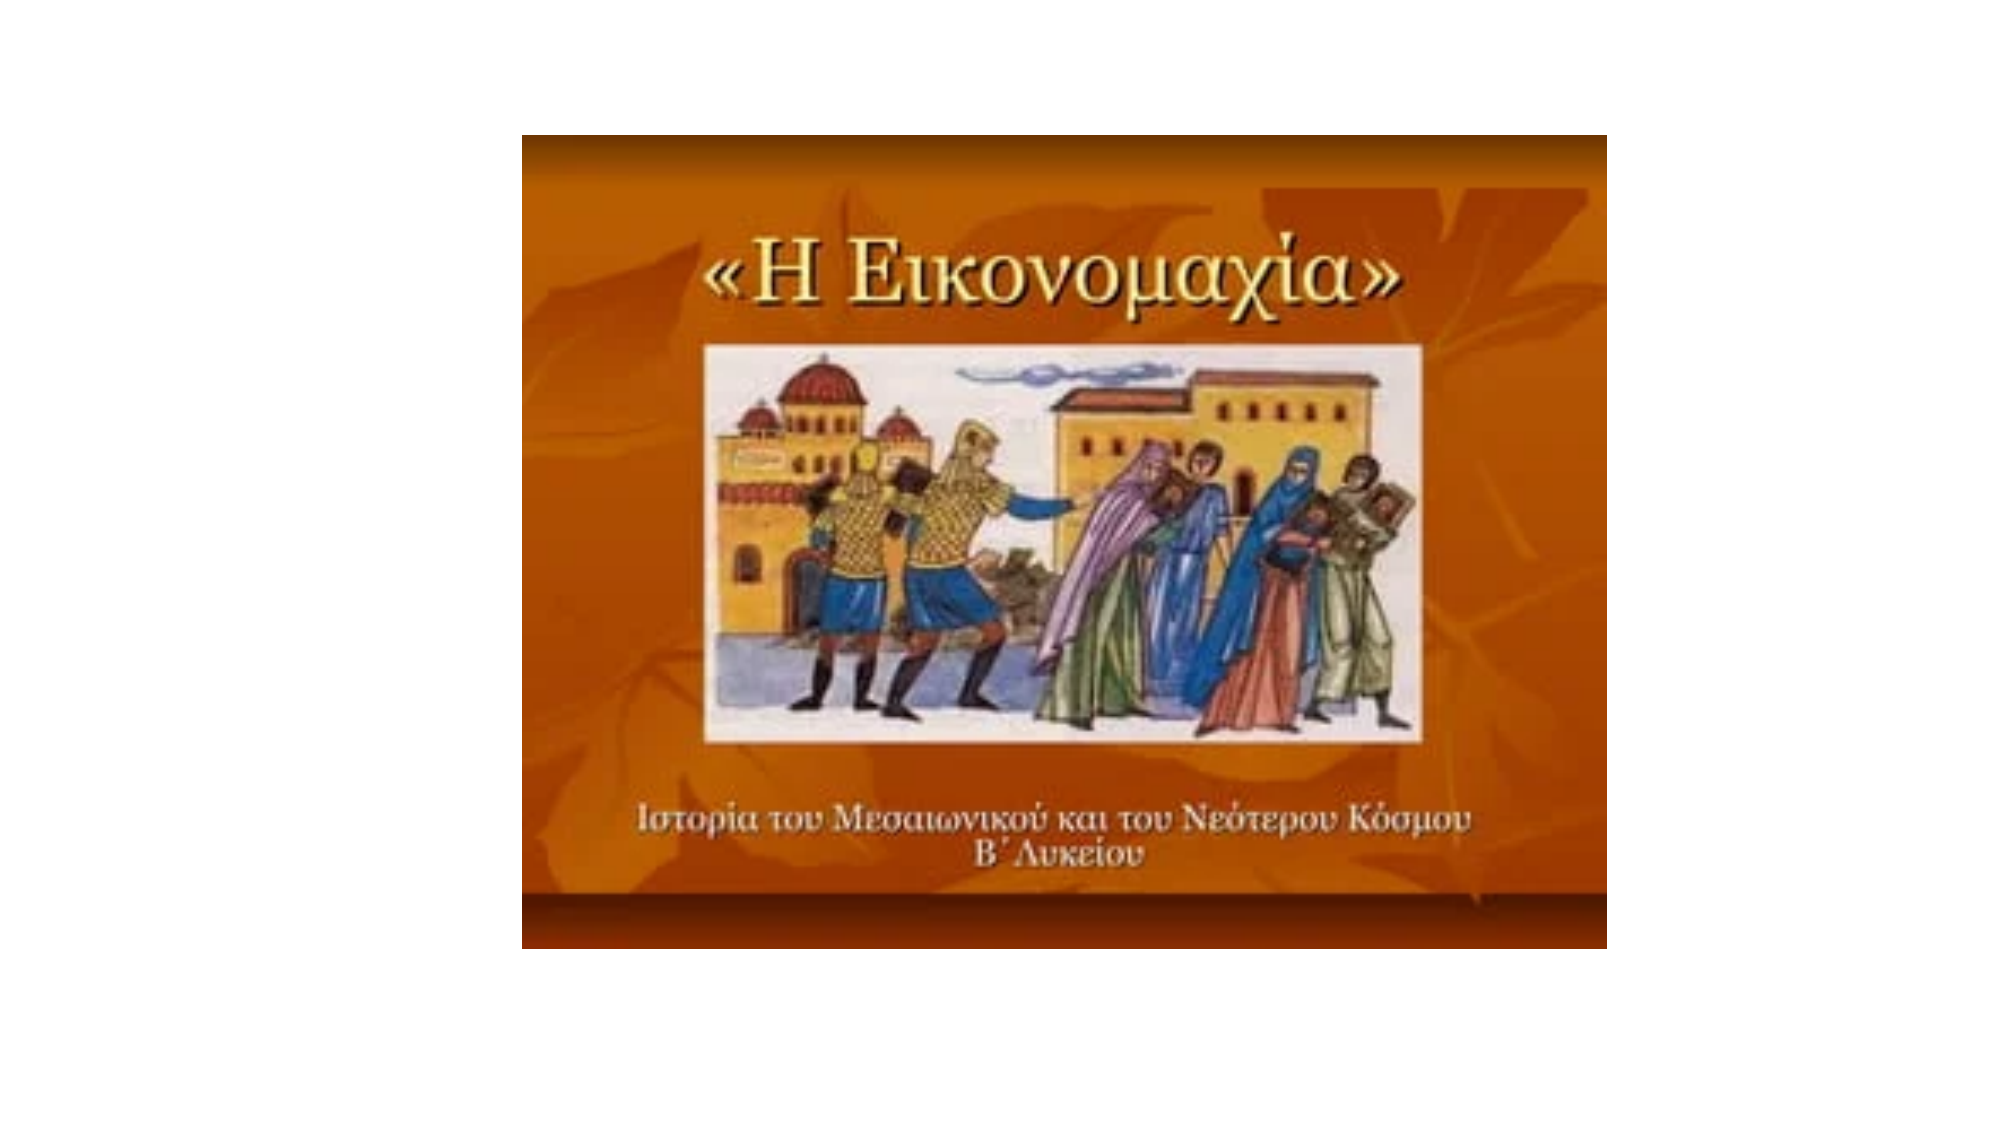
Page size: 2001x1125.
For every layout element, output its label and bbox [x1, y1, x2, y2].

picture [522, 135, 1607, 949]
